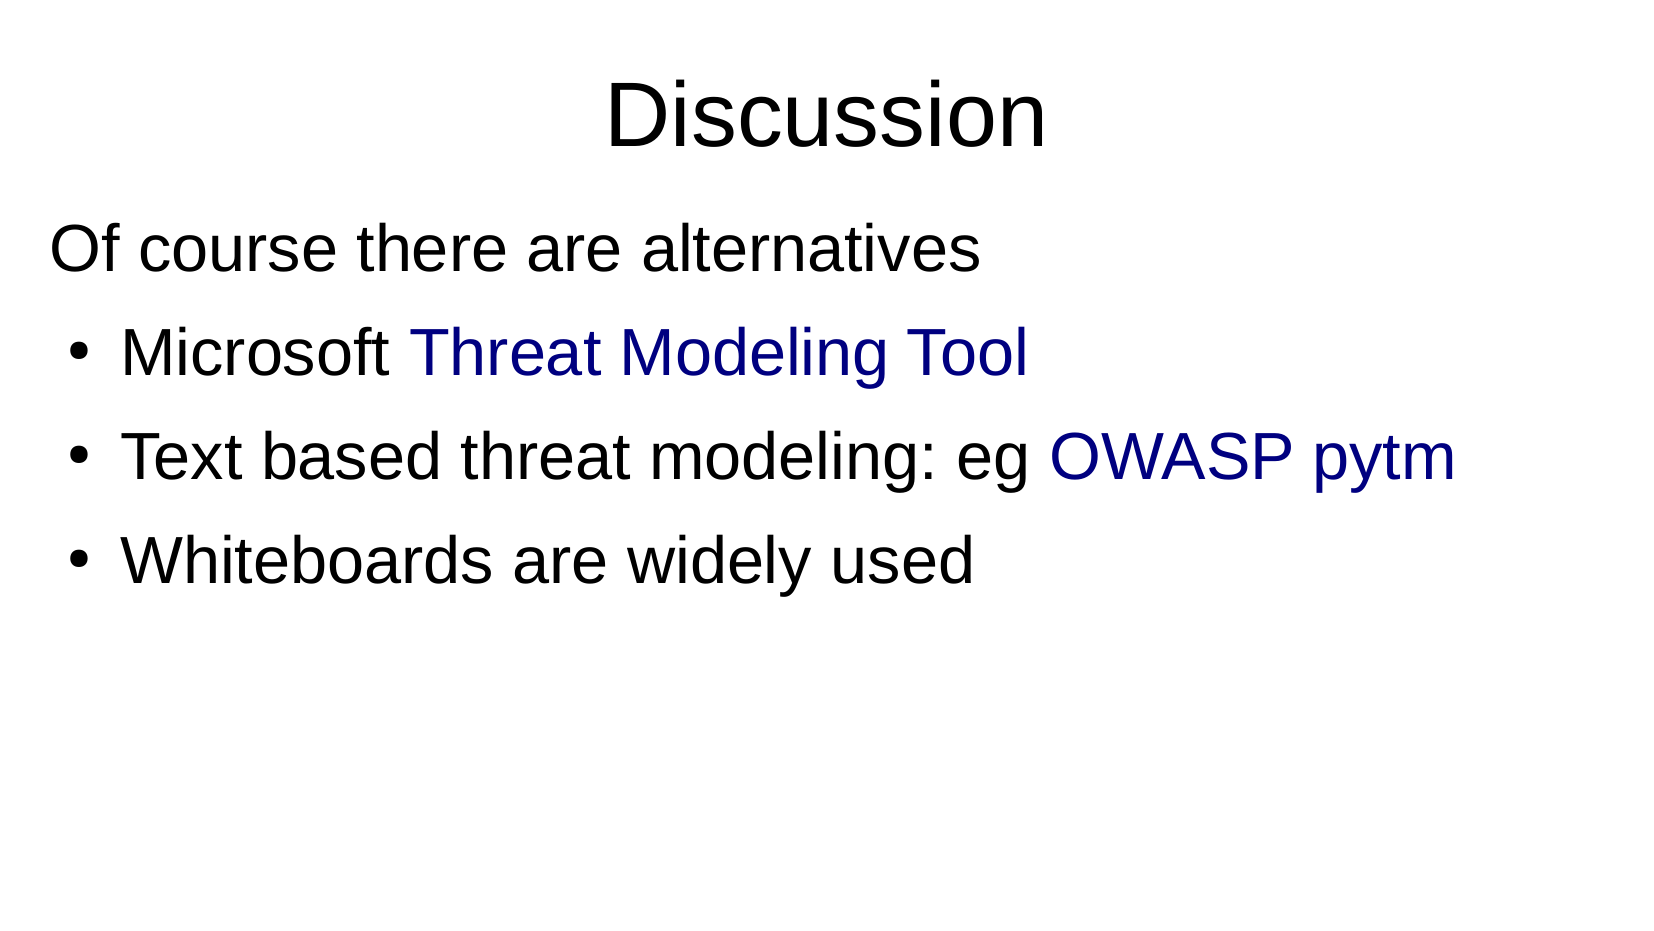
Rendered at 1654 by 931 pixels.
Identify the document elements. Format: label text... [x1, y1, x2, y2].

list Of course there are alternatives Microsoft Threat Modeling Tool Text based threat modeling: eg OWASP pytm Whiteboards are widely used [49, 210, 1538, 751]
title Discussion [82, 37, 1571, 193]
